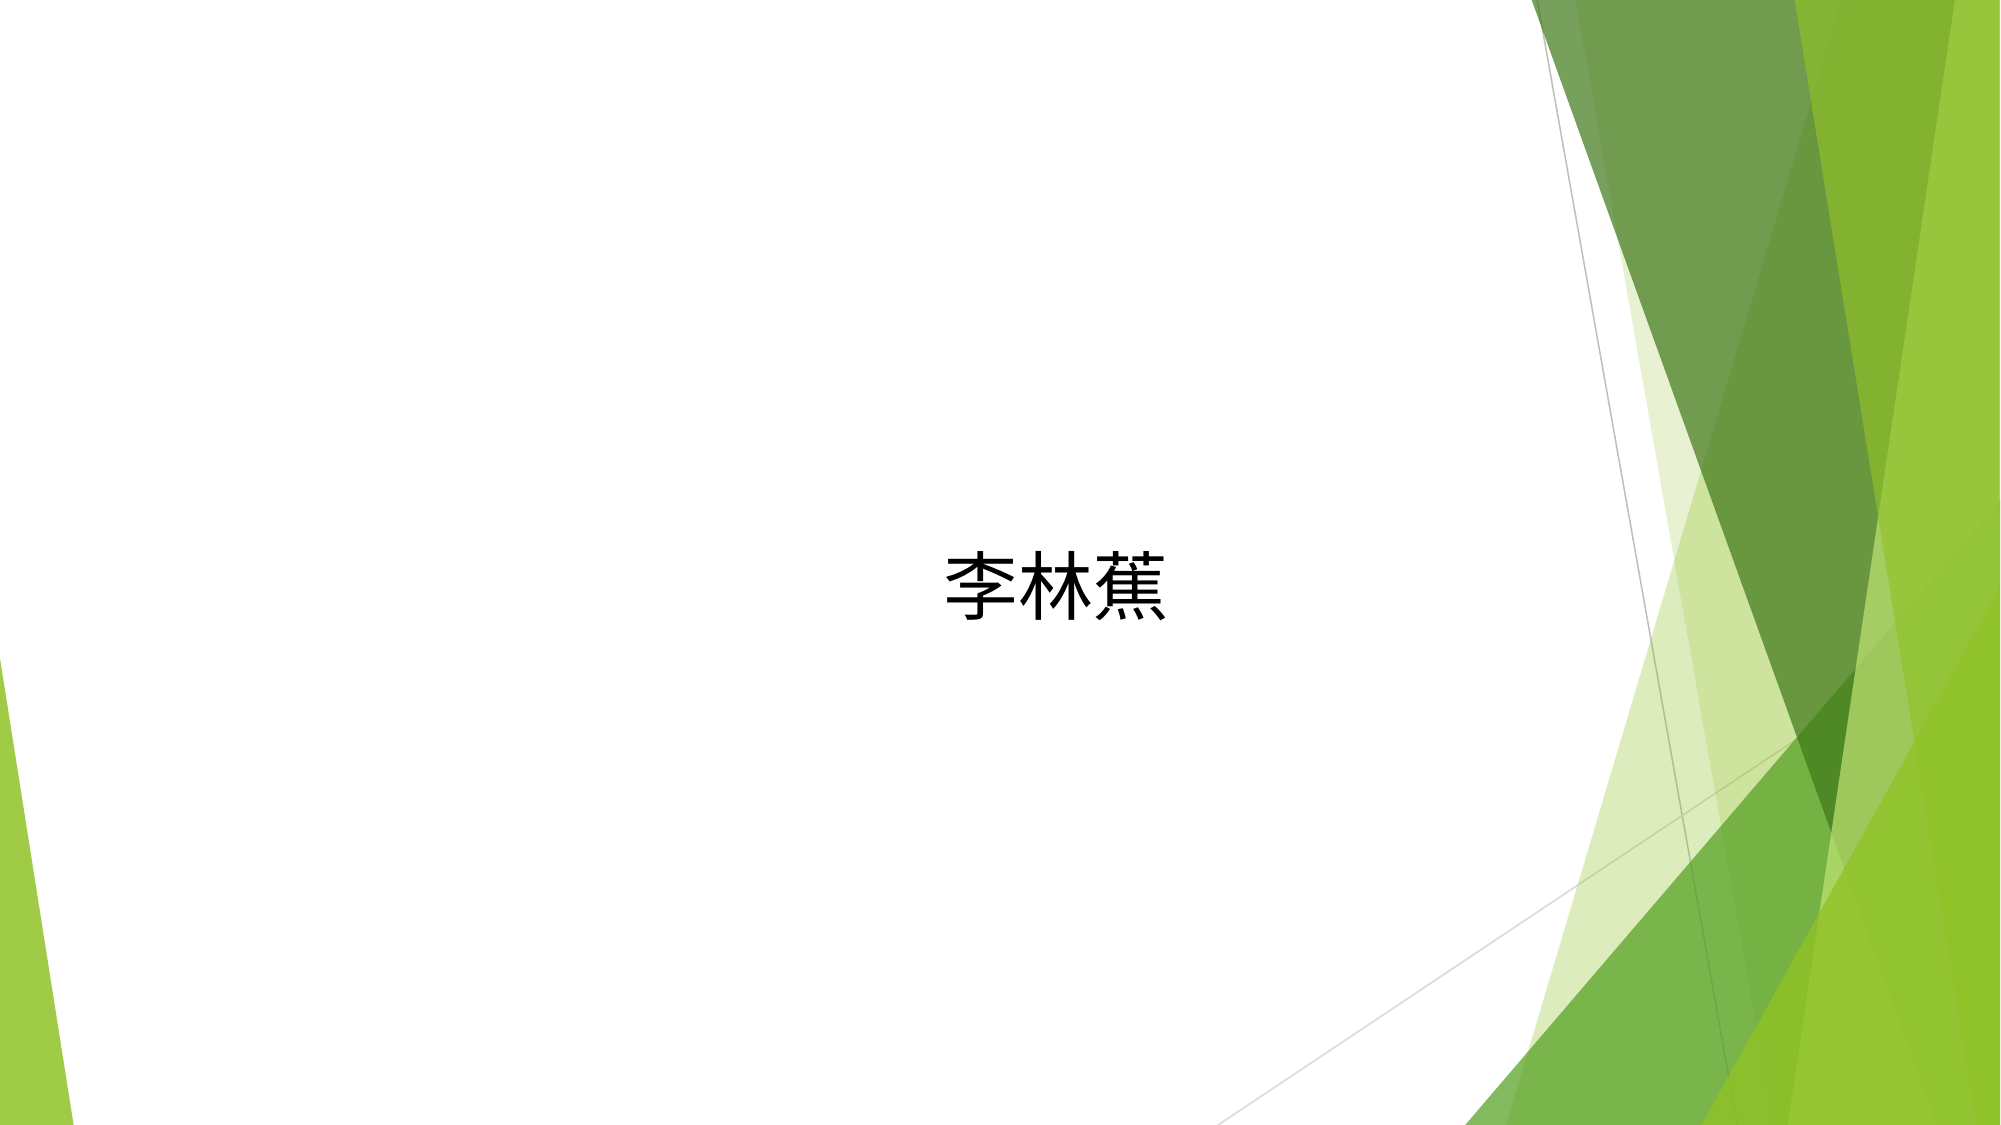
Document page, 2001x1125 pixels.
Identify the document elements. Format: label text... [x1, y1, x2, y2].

text_box 李林蕉 [928, 532, 1183, 637]
